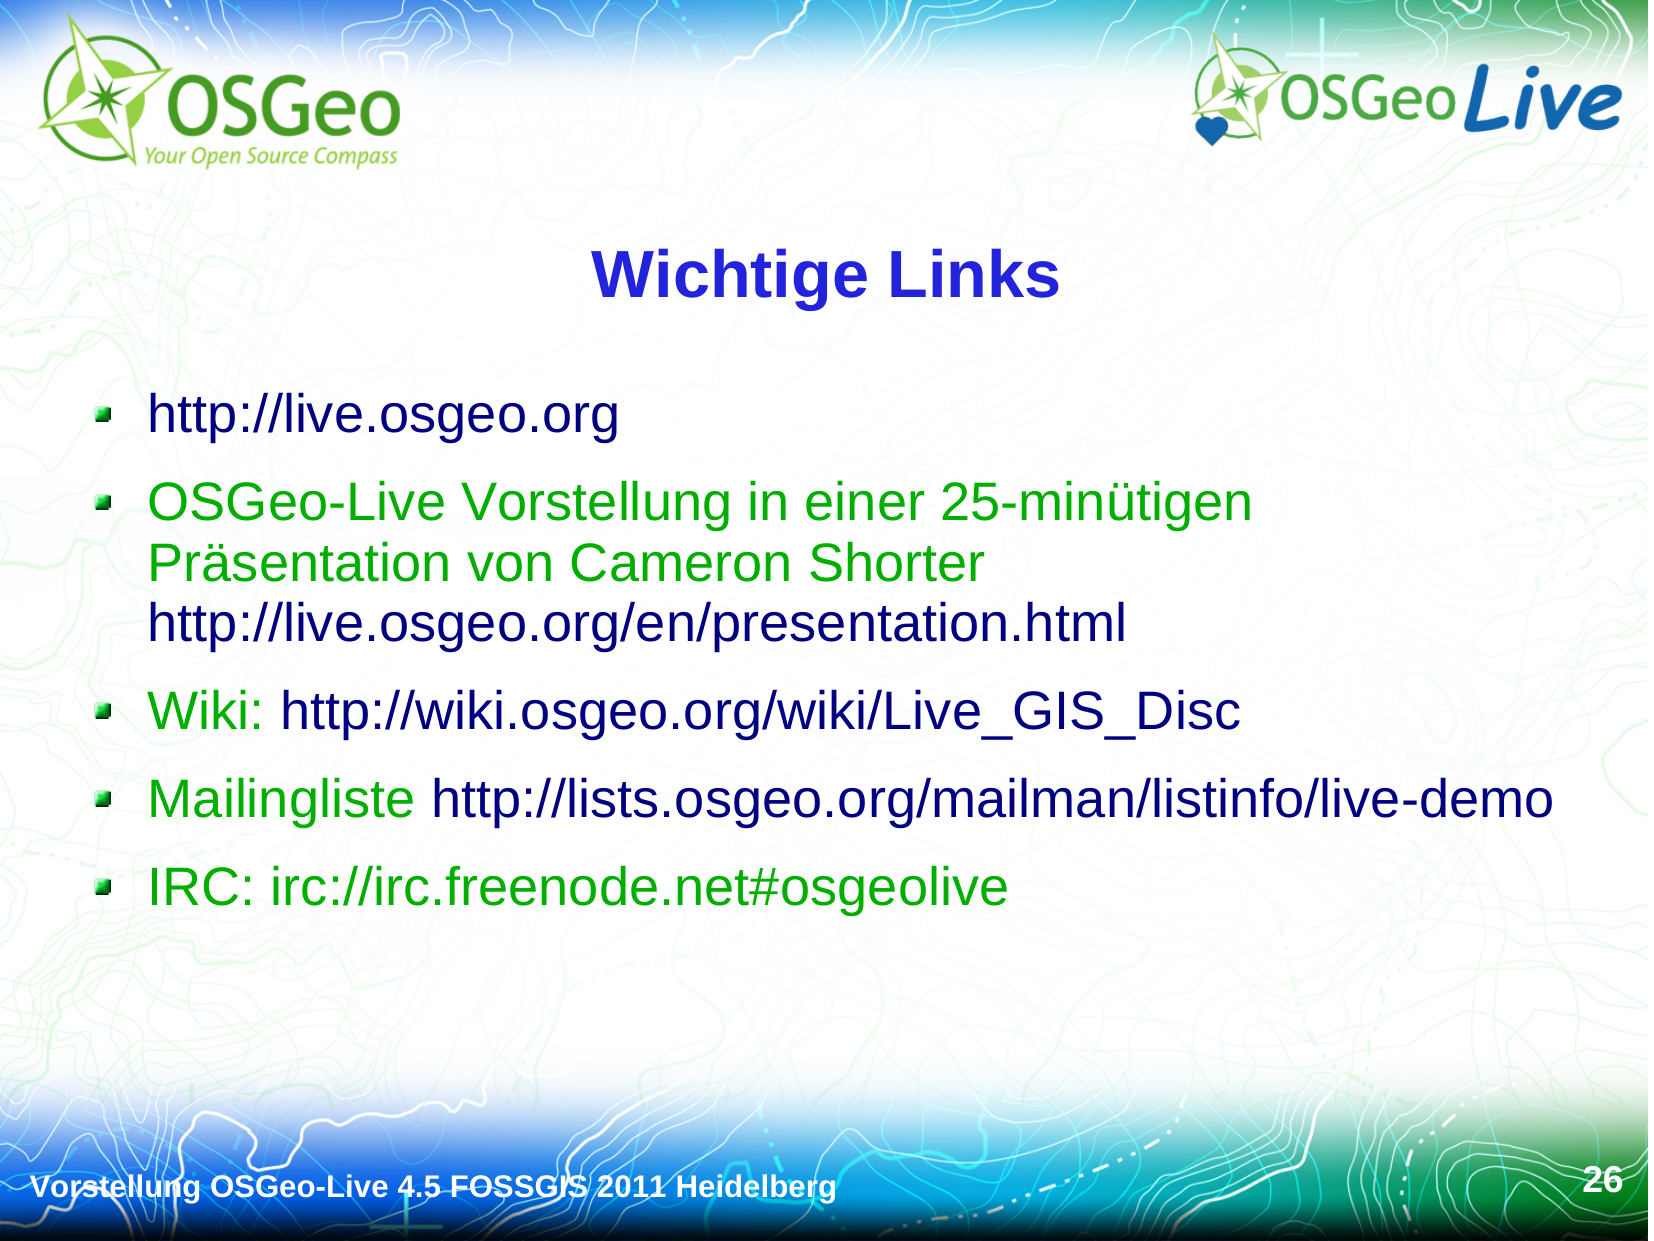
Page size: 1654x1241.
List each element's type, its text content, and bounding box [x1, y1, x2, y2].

picture [0, 0, 1654, 1241]
title Wichtige Links [82, 208, 1571, 342]
list http://live.osgeo.org OSGeo-Live Vorstellung in einer 25-minütigen Präsentation von Cameron Shorter http://live.osgeo.org/en/presentation.html Wiki: http://wiki.osgeo.org/wiki/Live_GIS_Disc Mailingliste http://lists.osgeo.org/mailman/listinfo/live-demo IRC: irc://irc.freenode.net#osgeolive [76, 383, 1565, 1188]
